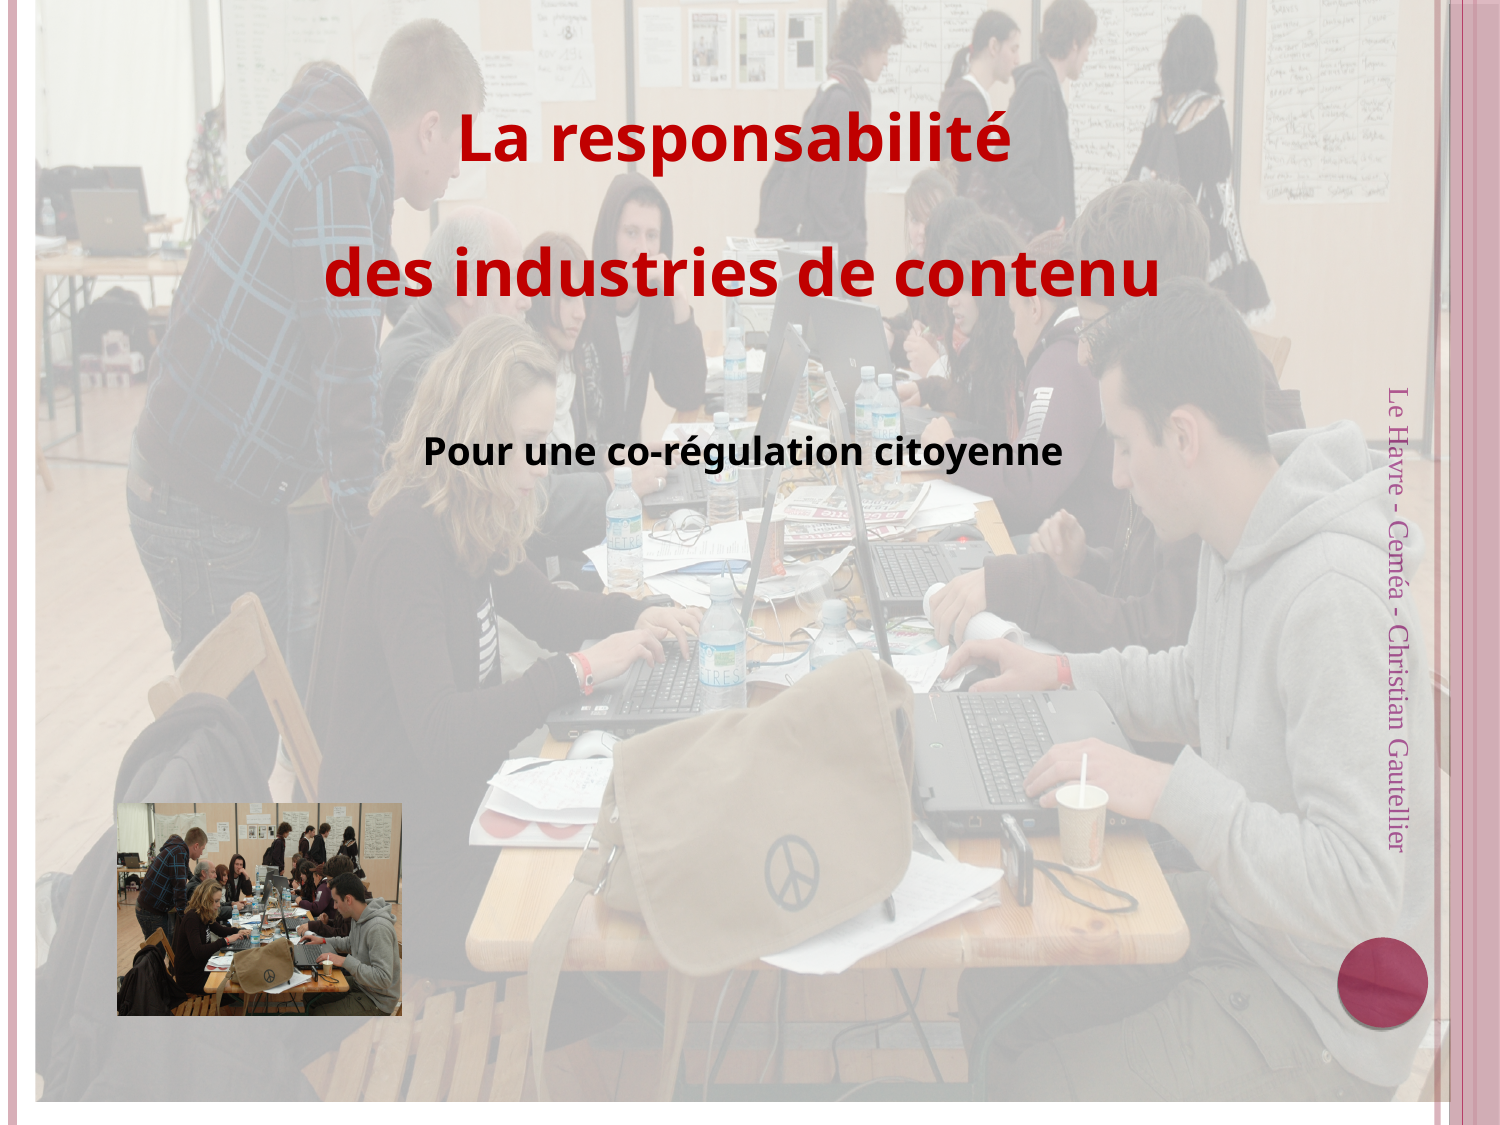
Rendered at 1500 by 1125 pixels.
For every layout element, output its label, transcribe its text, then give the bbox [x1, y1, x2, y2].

picture [117, 803, 402, 1016]
title La responsabilité des industries de contenu Pour une co-régulation citoyenne [35, 0, 1451, 1102]
